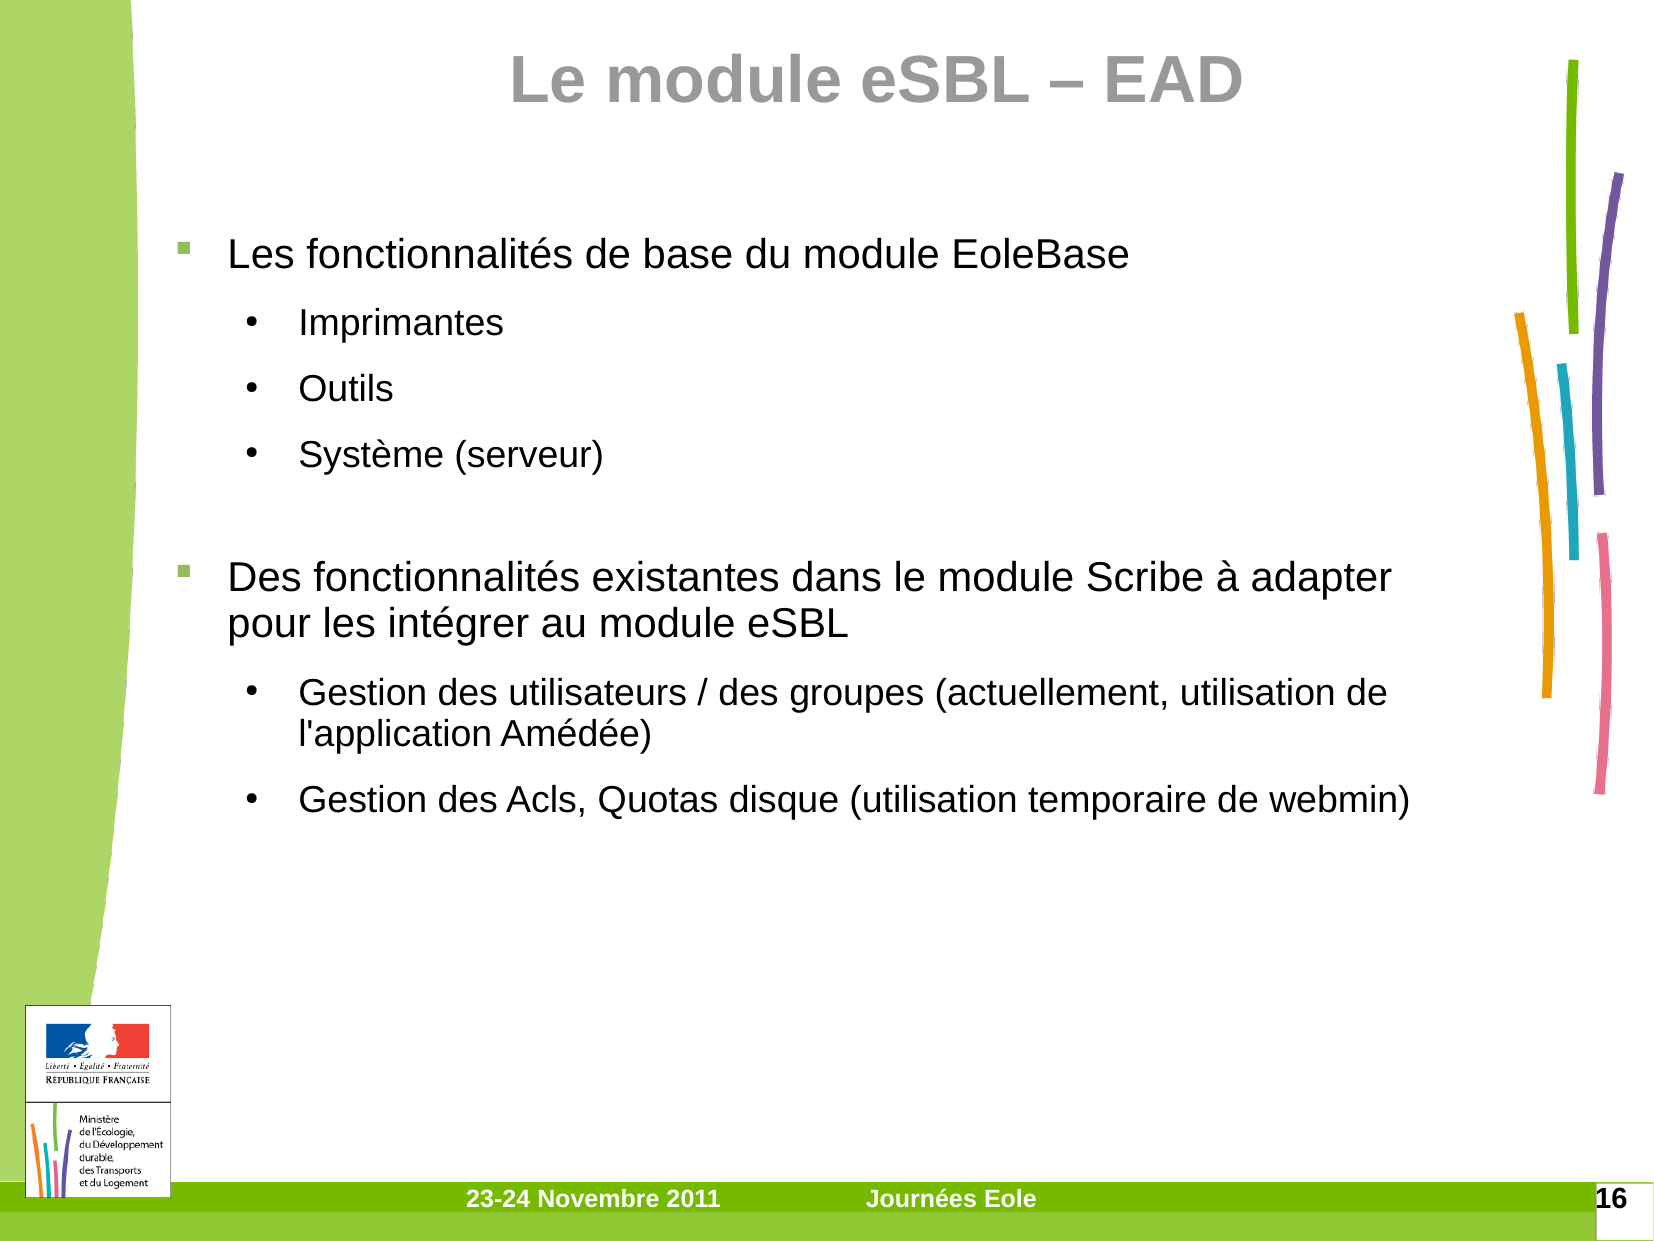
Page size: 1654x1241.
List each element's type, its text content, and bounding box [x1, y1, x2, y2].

title Le module eSBL – EAD [133, 0, 1622, 159]
picture [0, 0, 1654, 1241]
list Les fonctionnalités de base du module EoleBase Imprimantes Outils Système (serveur) Des fonctionnalités existantes dans le module Scribe à adapter pour les intégrer au module eSBL Gestion des utilisateurs / des groupes (actuellement, utilisation de l'application Amédée) Gestion des Acls, Quotas disque (utilisation temporaire de webmin) [156, 230, 1486, 1050]
